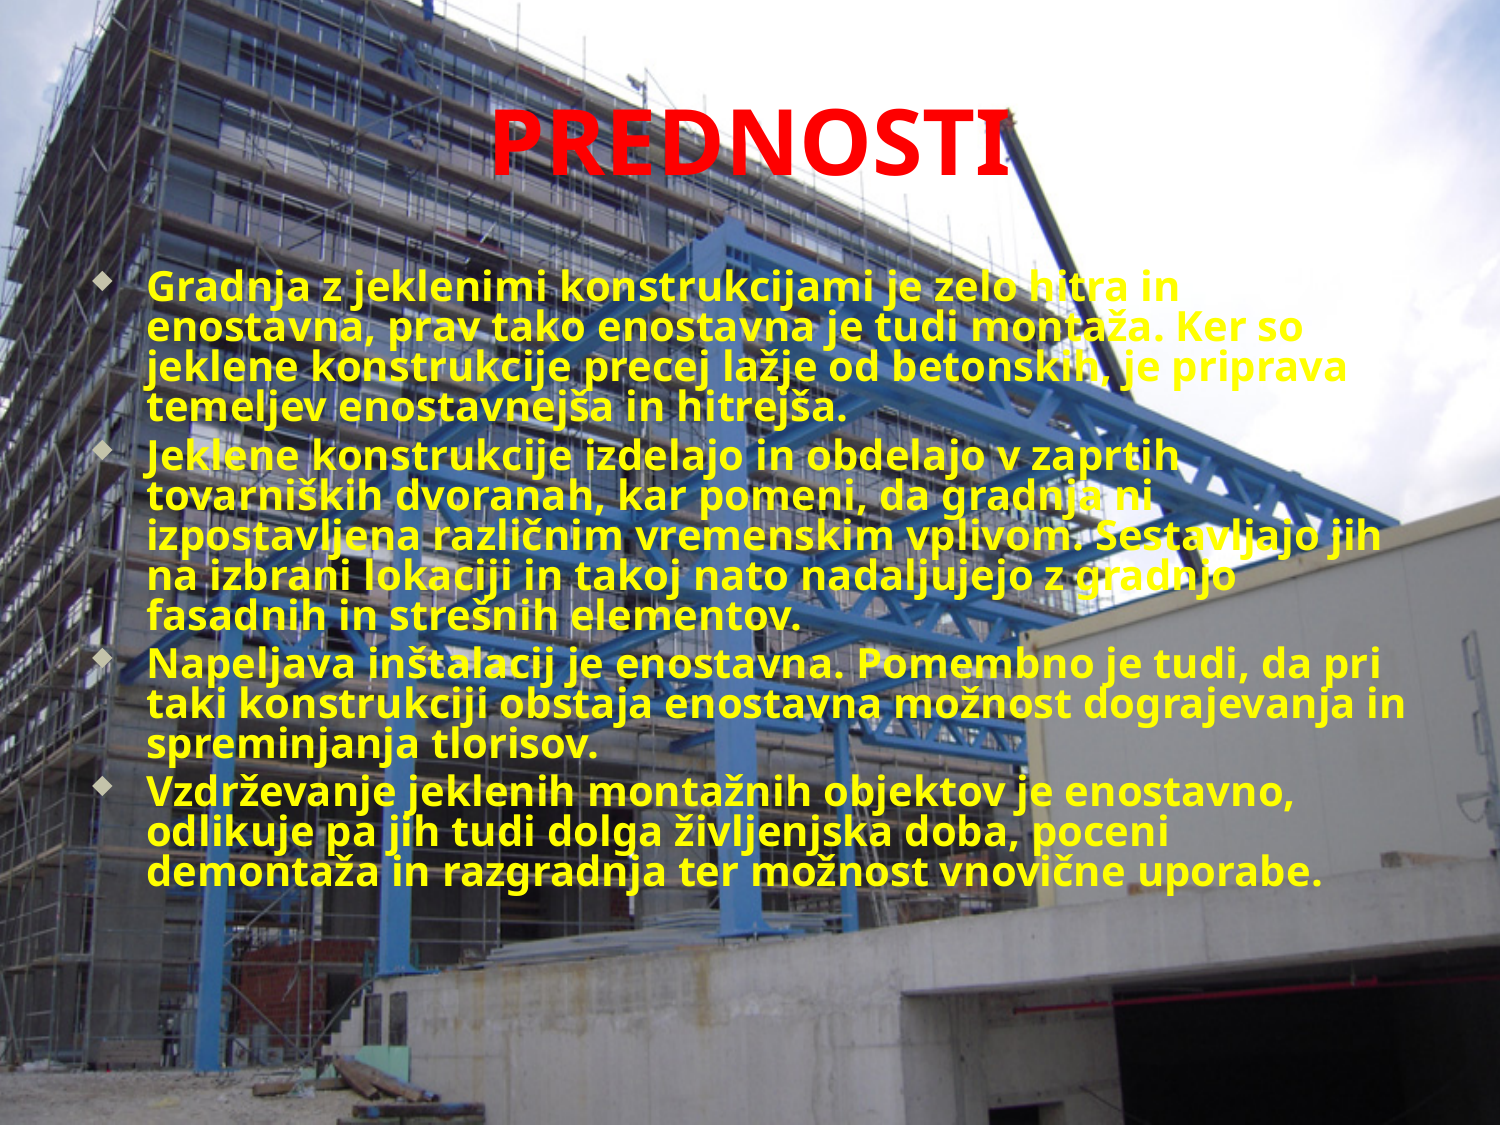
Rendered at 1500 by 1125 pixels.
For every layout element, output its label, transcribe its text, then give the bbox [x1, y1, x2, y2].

picture [0, 0, 1500, 1125]
list Gradnja z jeklenimi konstrukcijami je zelo hitra in enostavna, prav tako enostavna je tudi montaža. Ker so jeklene konstrukcije precej lažje od betonskih, je priprava temeljev enostavnejša in hitrejša. Jeklene konstrukcije izdelajo in obdelajo v zaprtih tovarniških dvoranah, kar pomeni, da gradnja ni izpostavljena različnim vremenskim vplivom. Sestavljajo jih na izbrani lokaciji in takoj nato nadaljujejo z gradnjo fasadnih in strešnih elementov. Napeljava inštalacij je enostavna. Pomembno je tudi, da pri taki konstrukciji obstaja enostavna možnost dograjevanja in spreminjanja tlorisov. Vzdrževanje jeklenih montažnih objektov je enostavno, odlikuje pa jih tudi dolga življenjska doba, poceni demontaža in razgradnja ter možnost vnovične uporabe. [75, 262, 1425, 1006]
title PREDNOSTI [75, 45, 1425, 233]
